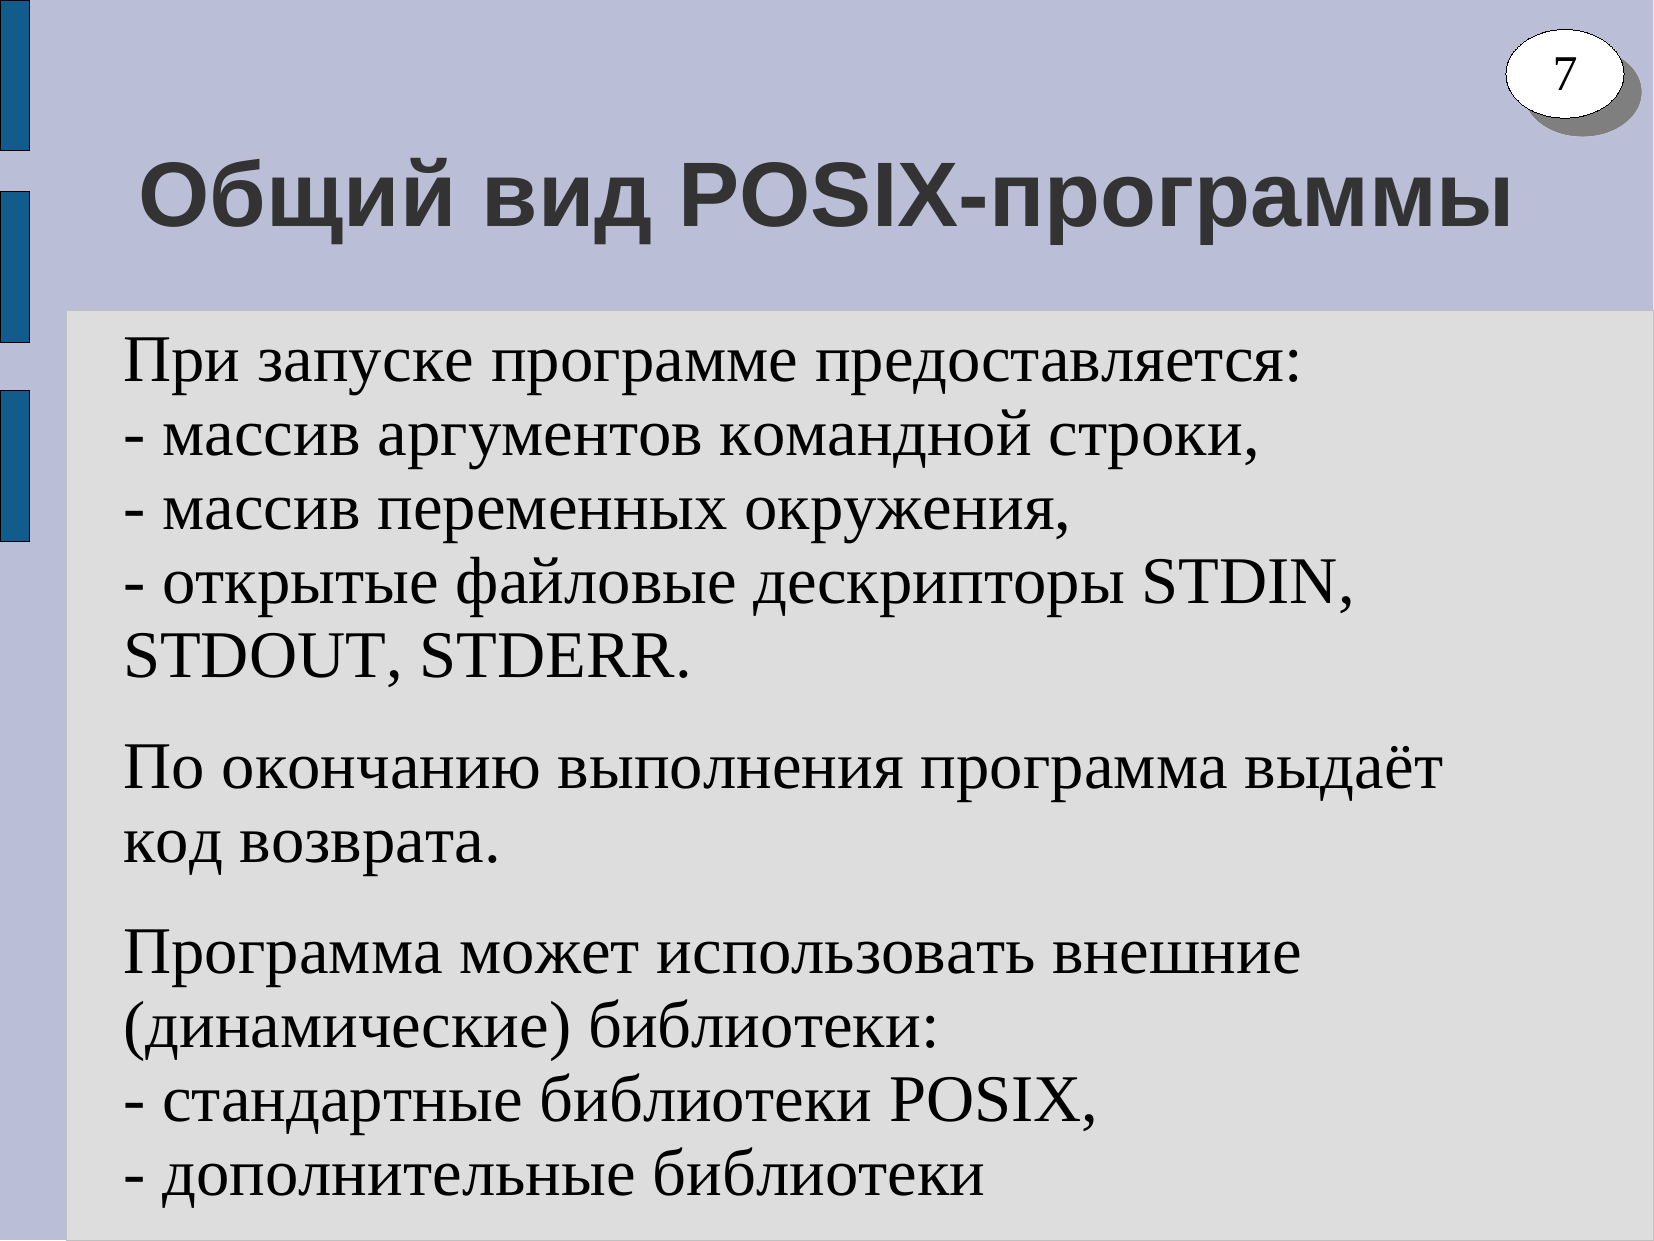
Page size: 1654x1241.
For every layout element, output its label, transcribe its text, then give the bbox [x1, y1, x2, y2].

title Общий вид POSIX-программы [121, 91, 1534, 299]
subtitle При запуске программе предоставляется: - массив аргументов командной строки, - массив переменных окружения, - открытые файловые дескрипторы STDIN, STDOUT, STDERR. По окончанию выполнения программа выдаёт код возврата. Программа может использовать внешние (динамические) библиотеки: - стандартные библиотеки POSIX, - дополнительные библиотеки [123, 321, 1536, 1211]
text_box 7 [1505, 29, 1625, 119]
